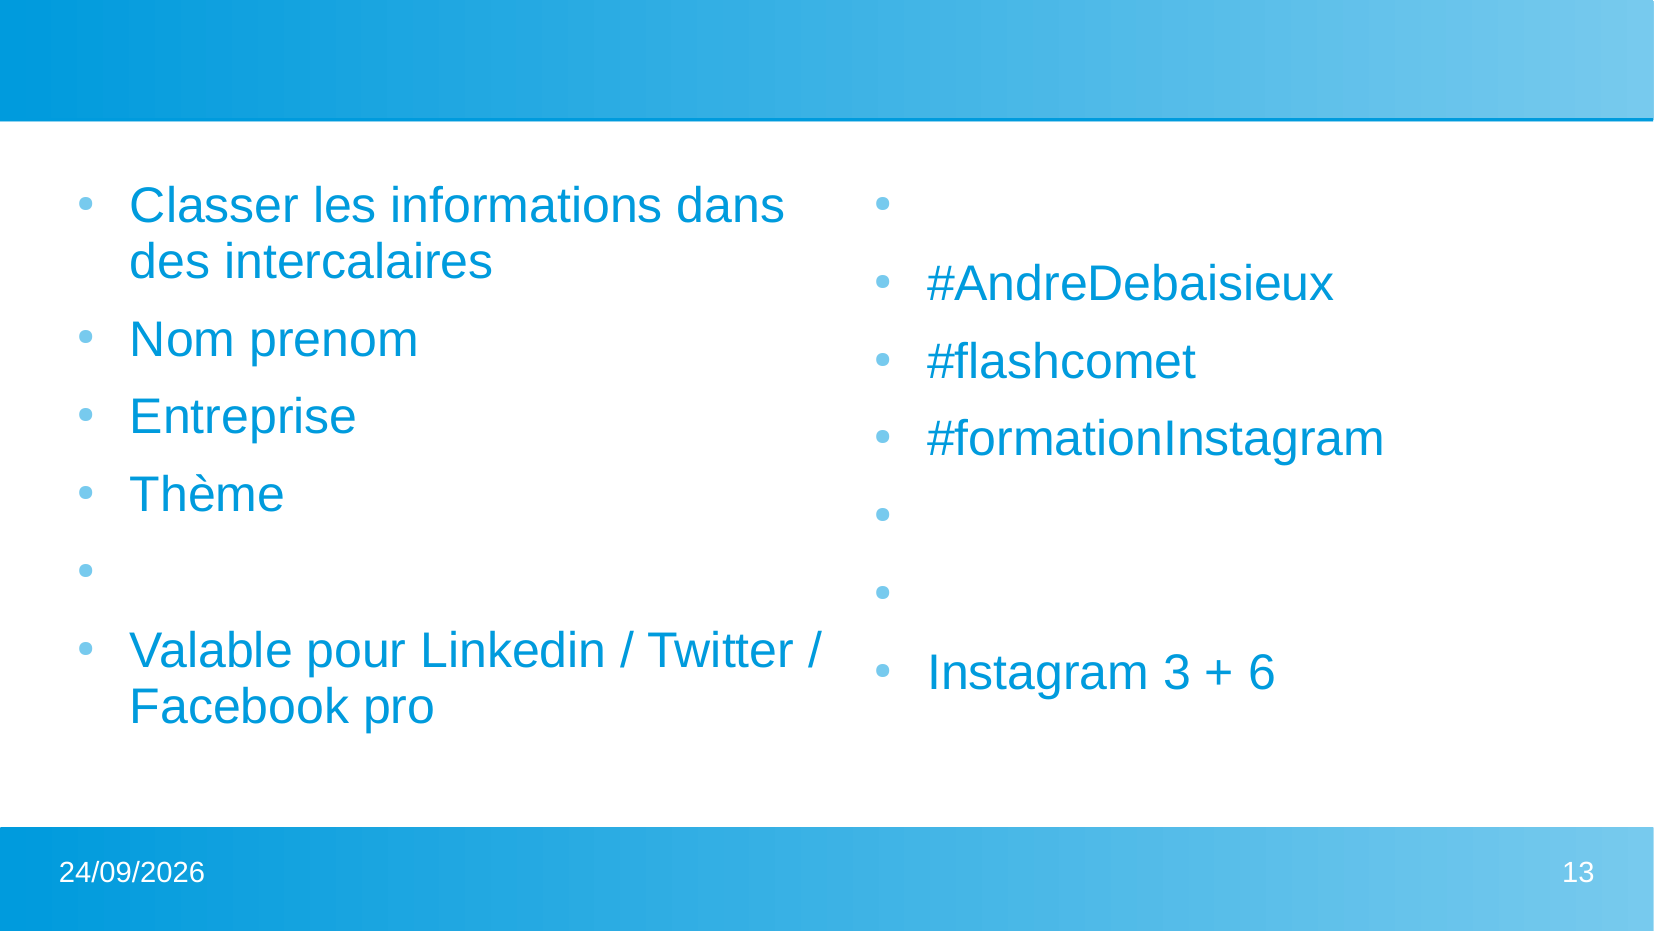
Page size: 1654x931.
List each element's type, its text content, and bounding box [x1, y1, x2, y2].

list Classer les informations dans des intercalaires Nom prenom Entreprise Thème Valable pour Linkedin / Twitter / Facebook pro [59, 177, 827, 768]
list #AndreDebaisieux #flashcomet #formationInstagram Instagram 3 + 6 [856, 177, 1625, 768]
